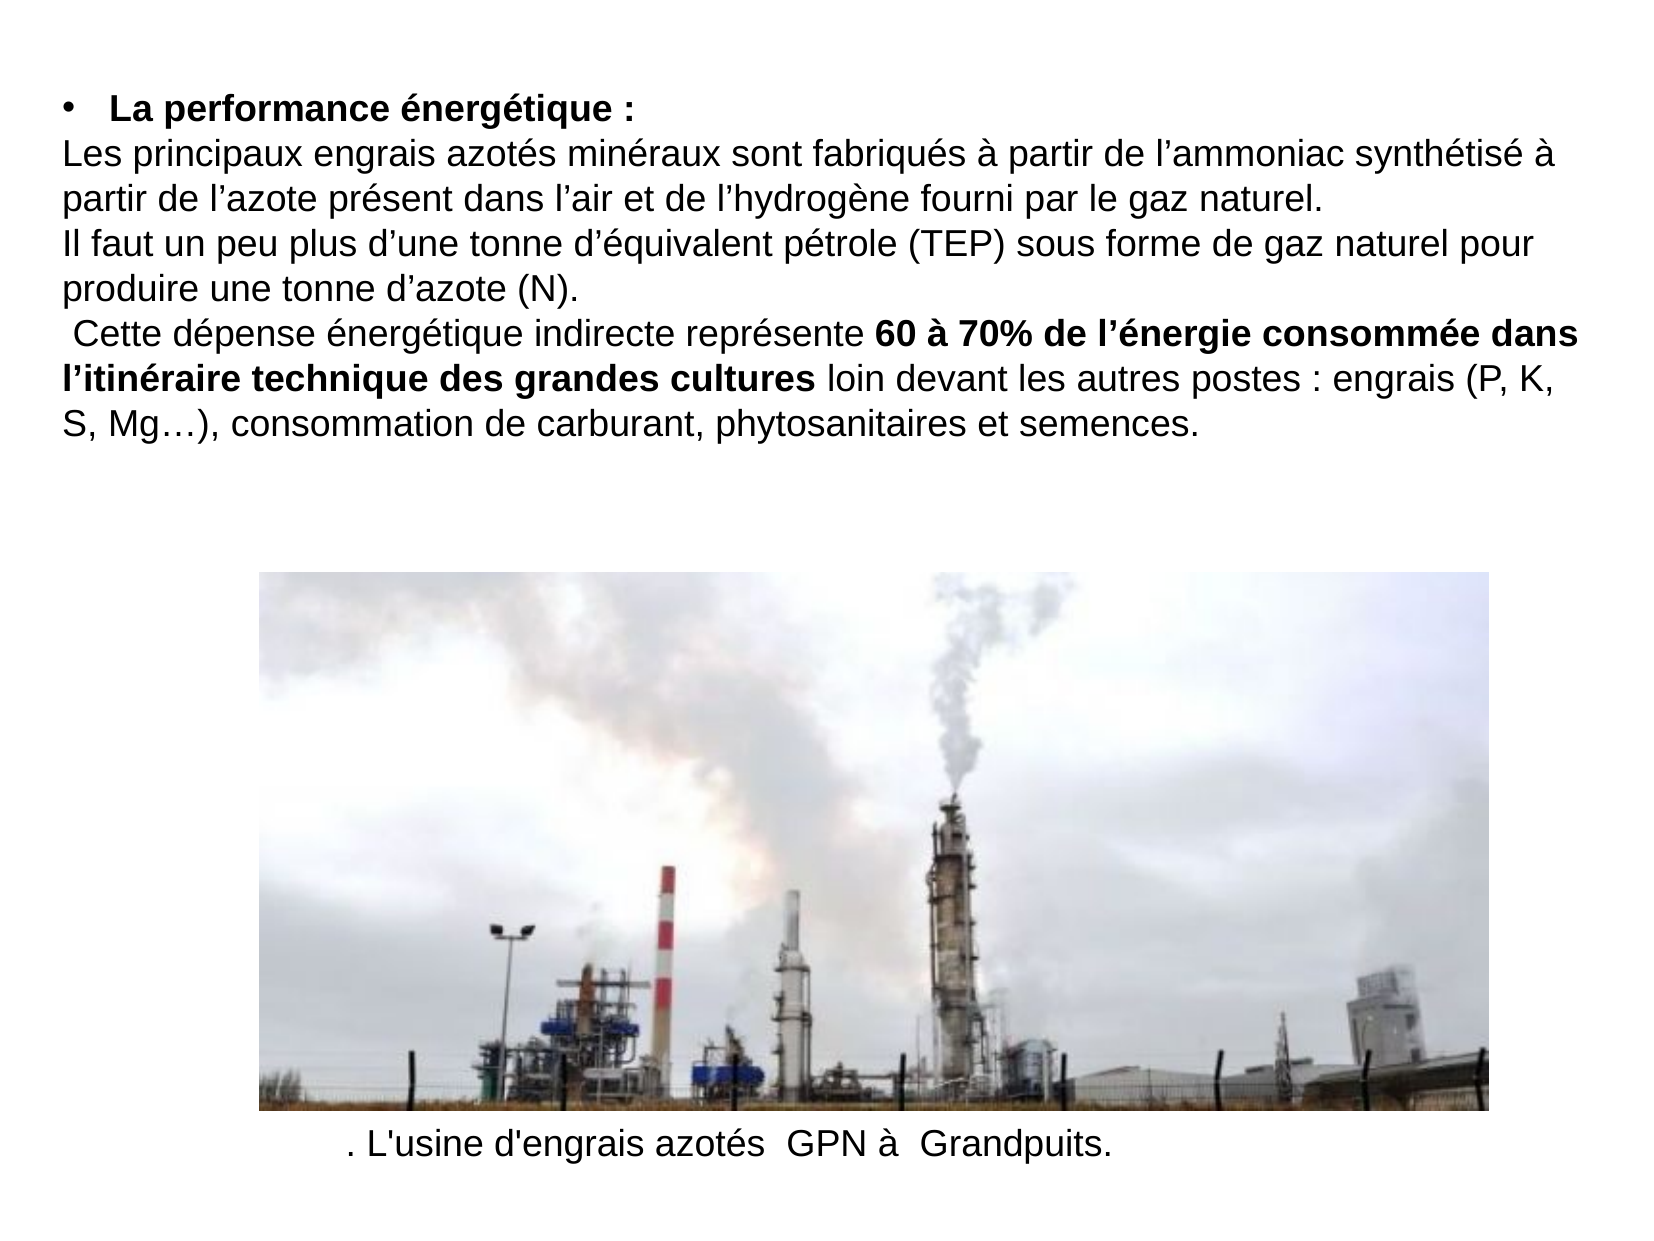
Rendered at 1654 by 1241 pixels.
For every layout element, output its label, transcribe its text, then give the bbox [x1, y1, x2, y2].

text_box . L'usine d'engrais azotés GPN à Grandpuits. [330, 1111, 1465, 1217]
picture [259, 572, 1489, 1111]
text_box La performance énergétique : Les principaux engrais azotés minéraux sont fabriqués à partir de l’ammoniac synthétisé à partir de l’azote présent dans l’air et de l’hydrogène fourni par le gaz naturel. Il faut un peu plus d’une tonne d’équivalent pétrole (TEP) sous forme de gaz naturel pour produire une tonne d’azote (N). Cette dépense énergétique indirecte représente 60 à 70% de l’énergie consommée dans l’itinéraire technique des grandes cultures loin devant les autres postes : engrais (P, K, S, Mg…), consommation de carburant, phytosanitaires et semences. [47, 76, 1595, 542]
